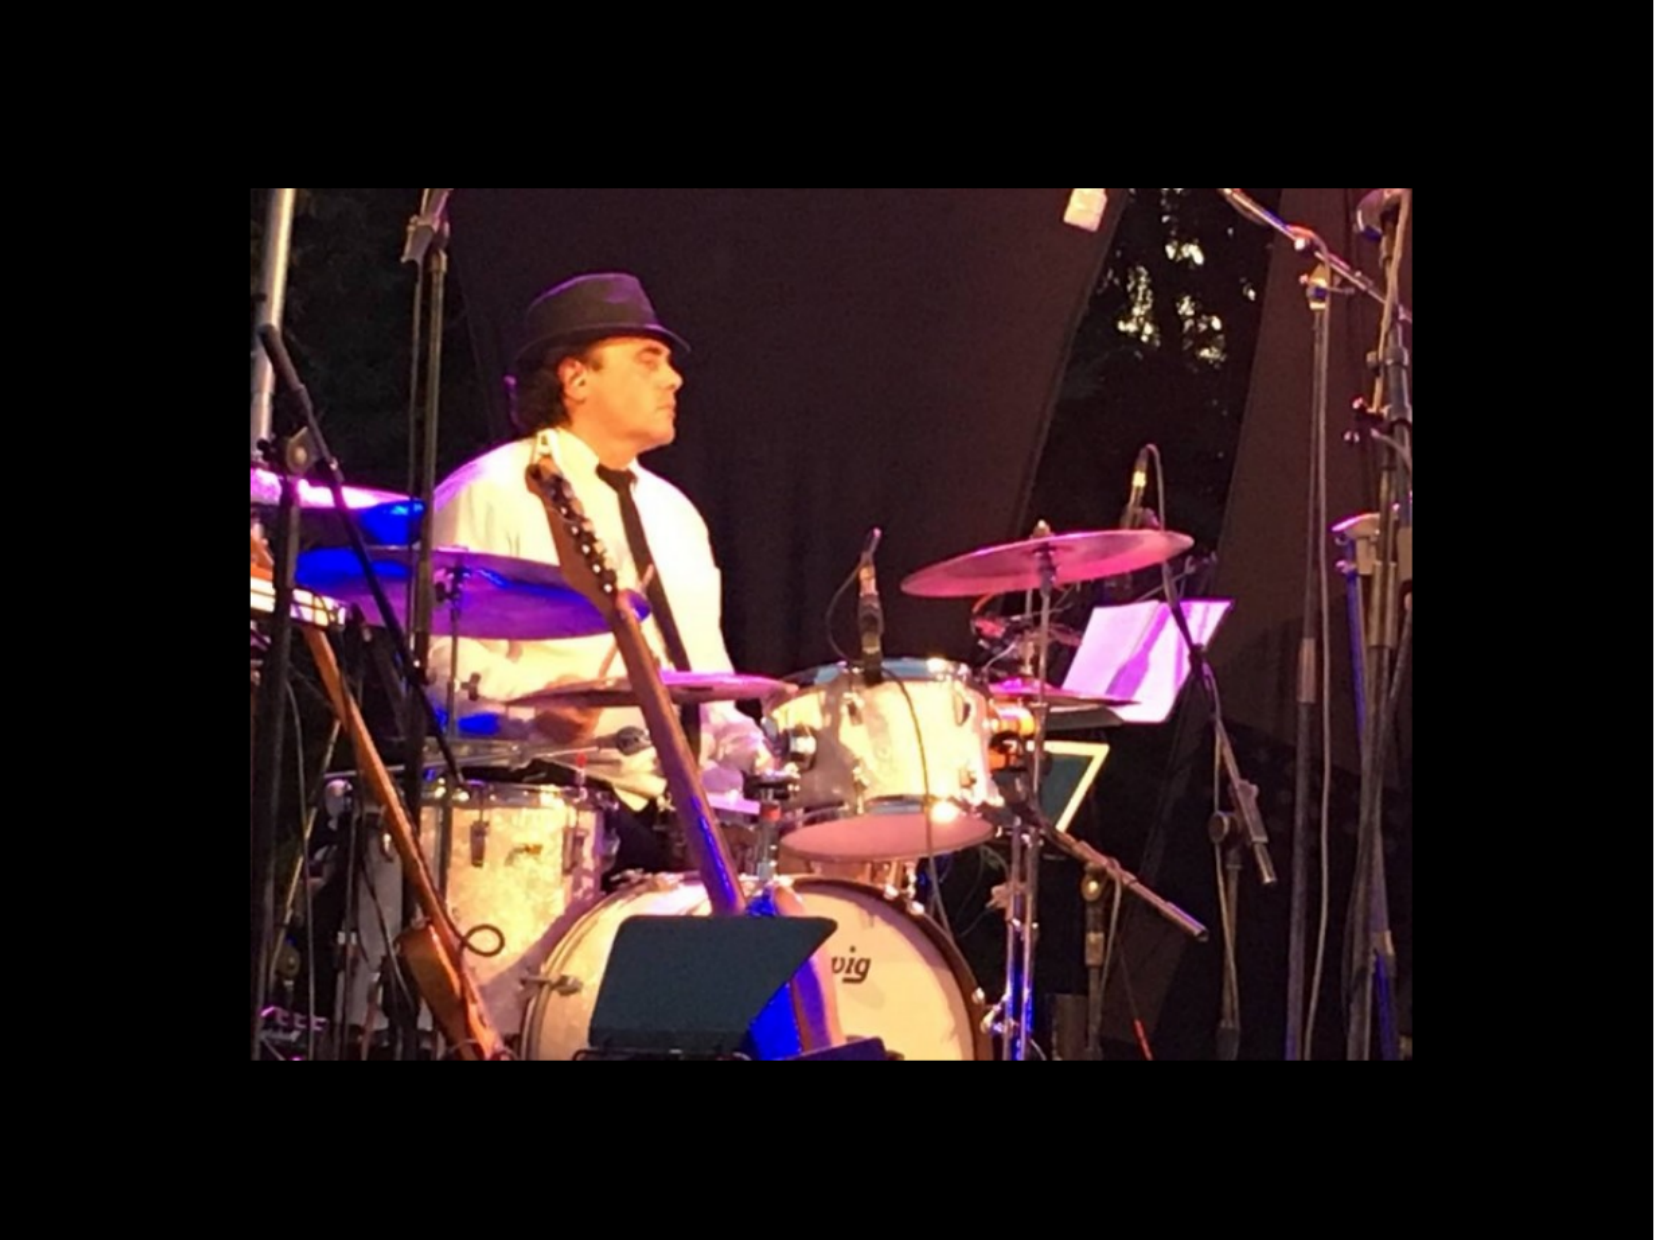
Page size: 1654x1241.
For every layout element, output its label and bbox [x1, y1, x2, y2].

picture [41, 70, 1613, 1182]
